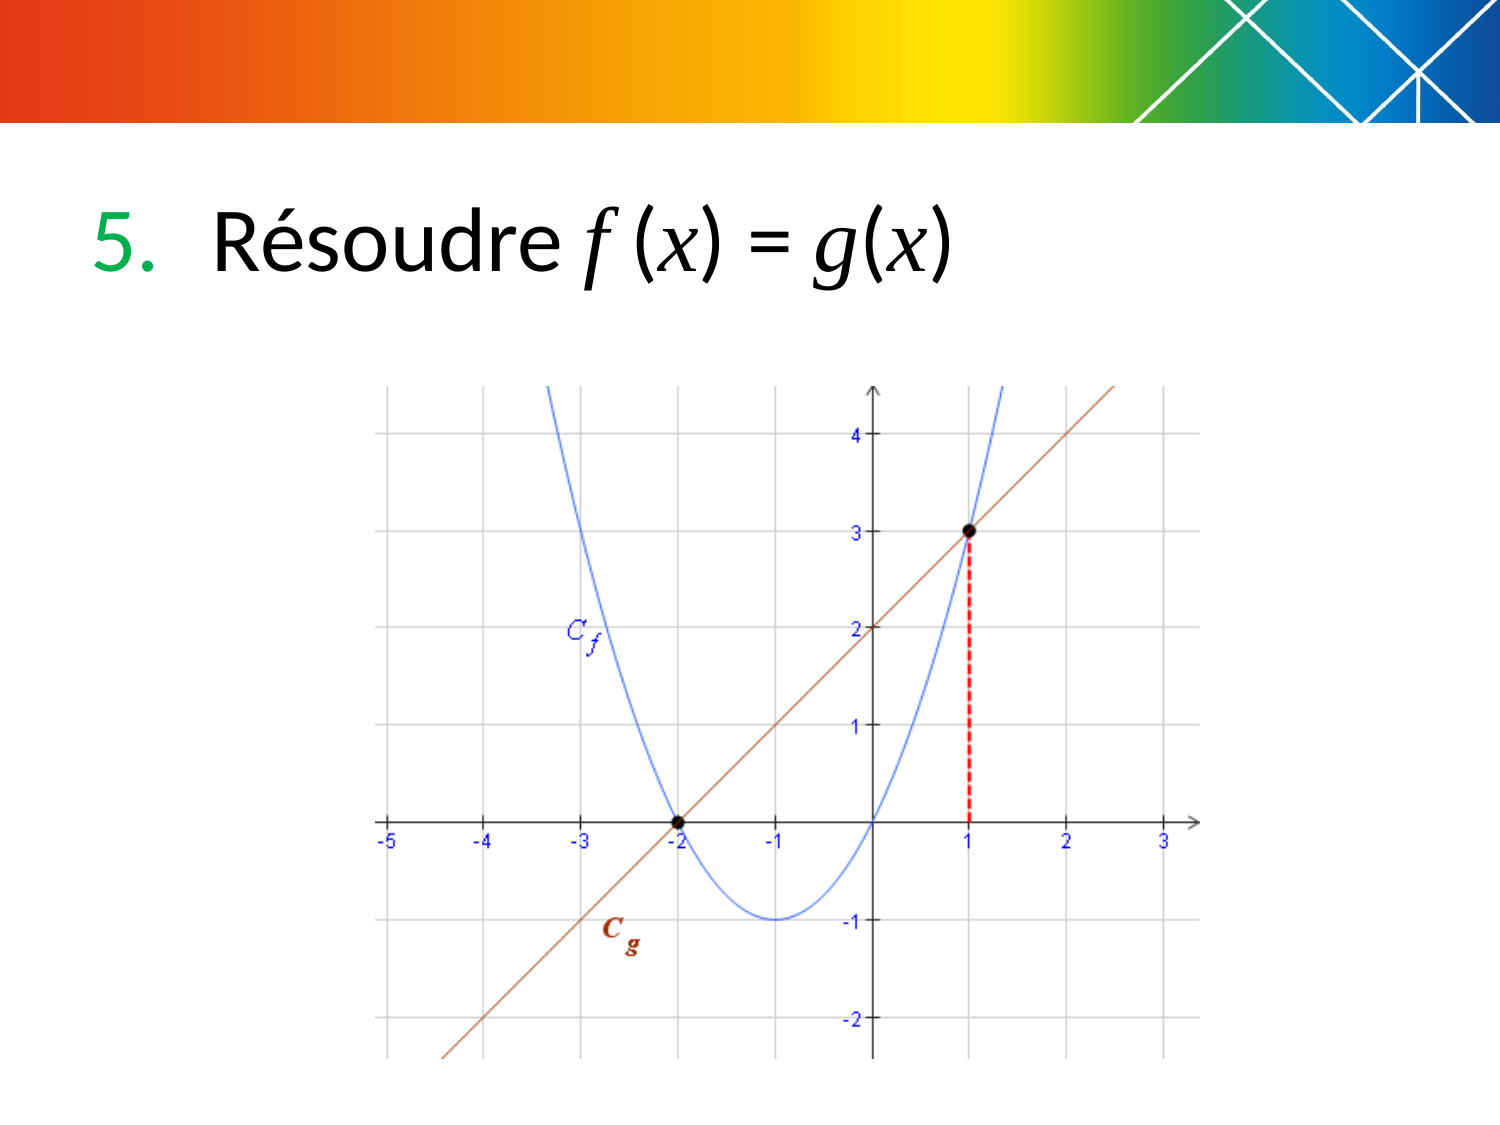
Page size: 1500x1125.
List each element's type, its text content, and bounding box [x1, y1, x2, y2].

picture [1340, 0, 1500, 123]
picture [0, 0, 1359, 123]
title Résoudre f (x) = g(x) [75, 163, 1426, 305]
picture [375, 386, 1200, 1059]
